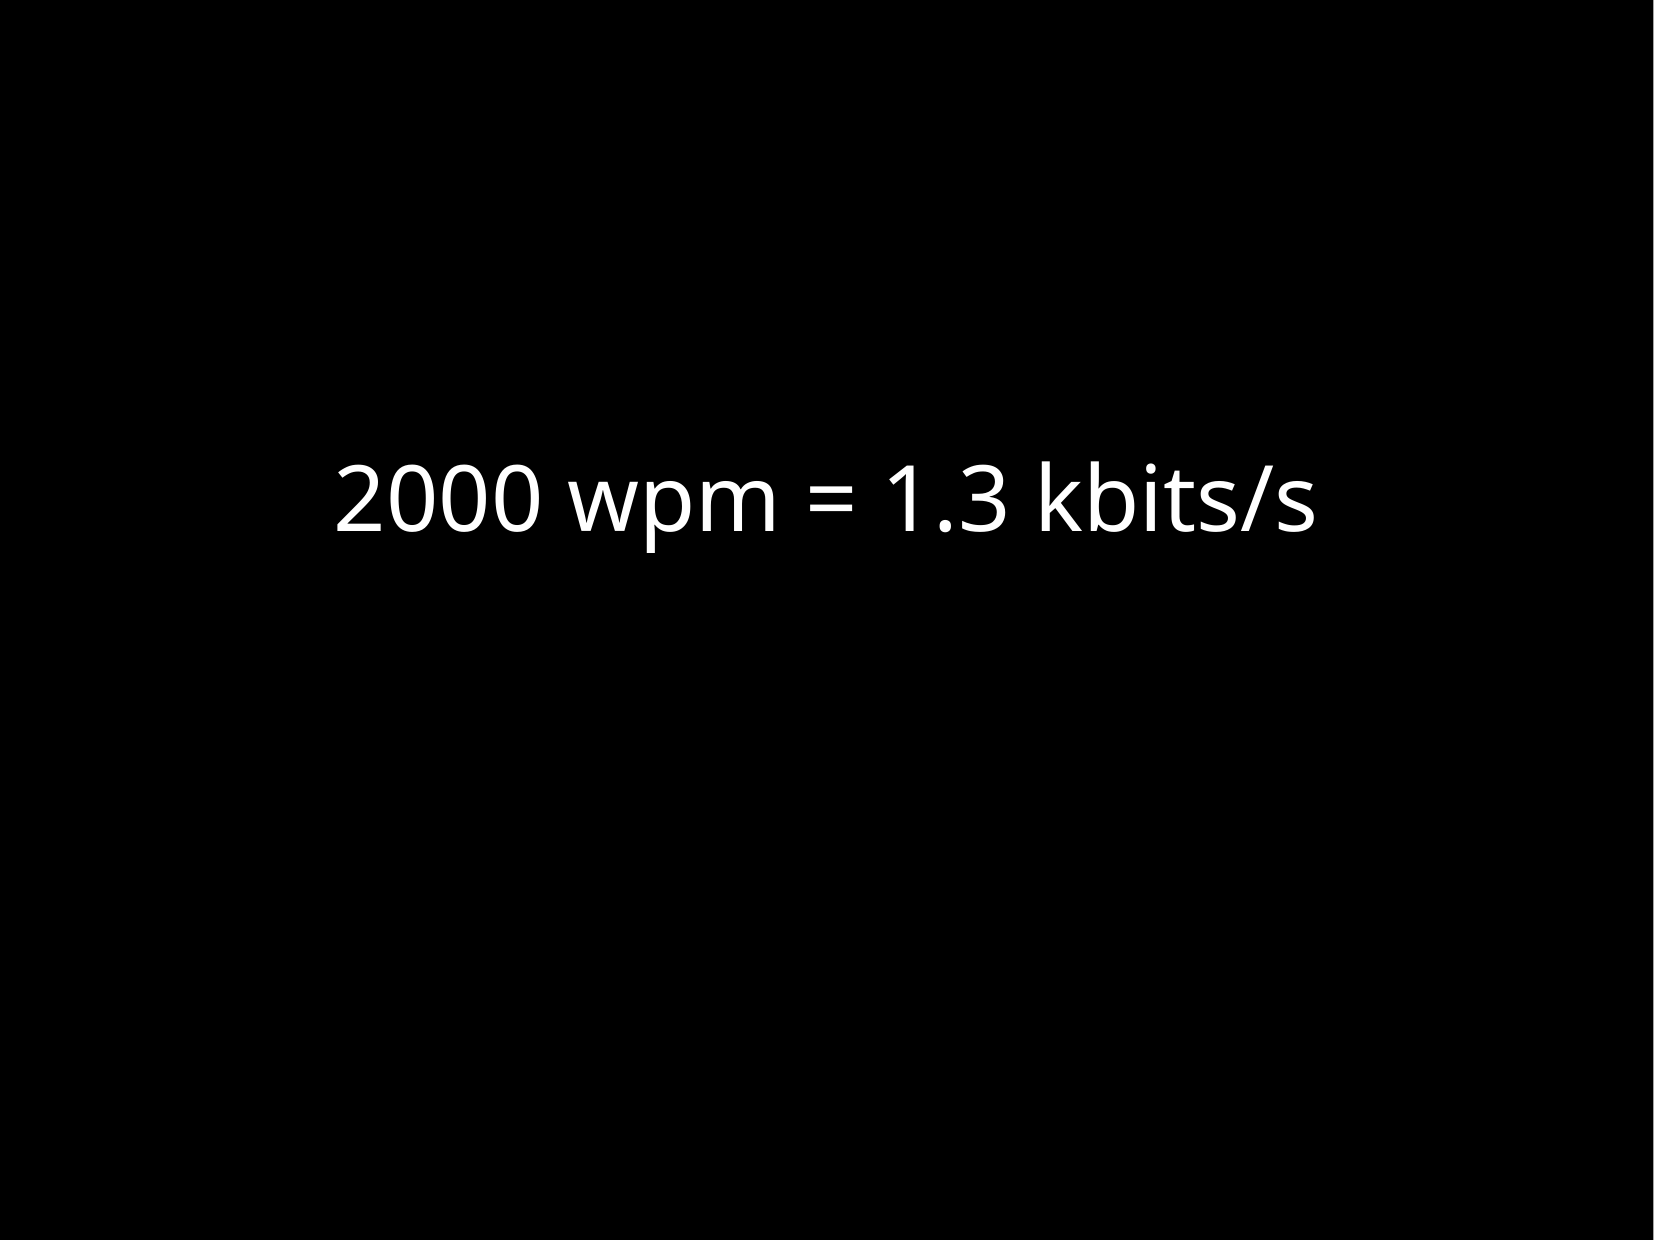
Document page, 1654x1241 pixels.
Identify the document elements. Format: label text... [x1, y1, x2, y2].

title 2000 wpm = 1.3 kbits/s [82, 399, 1571, 592]
